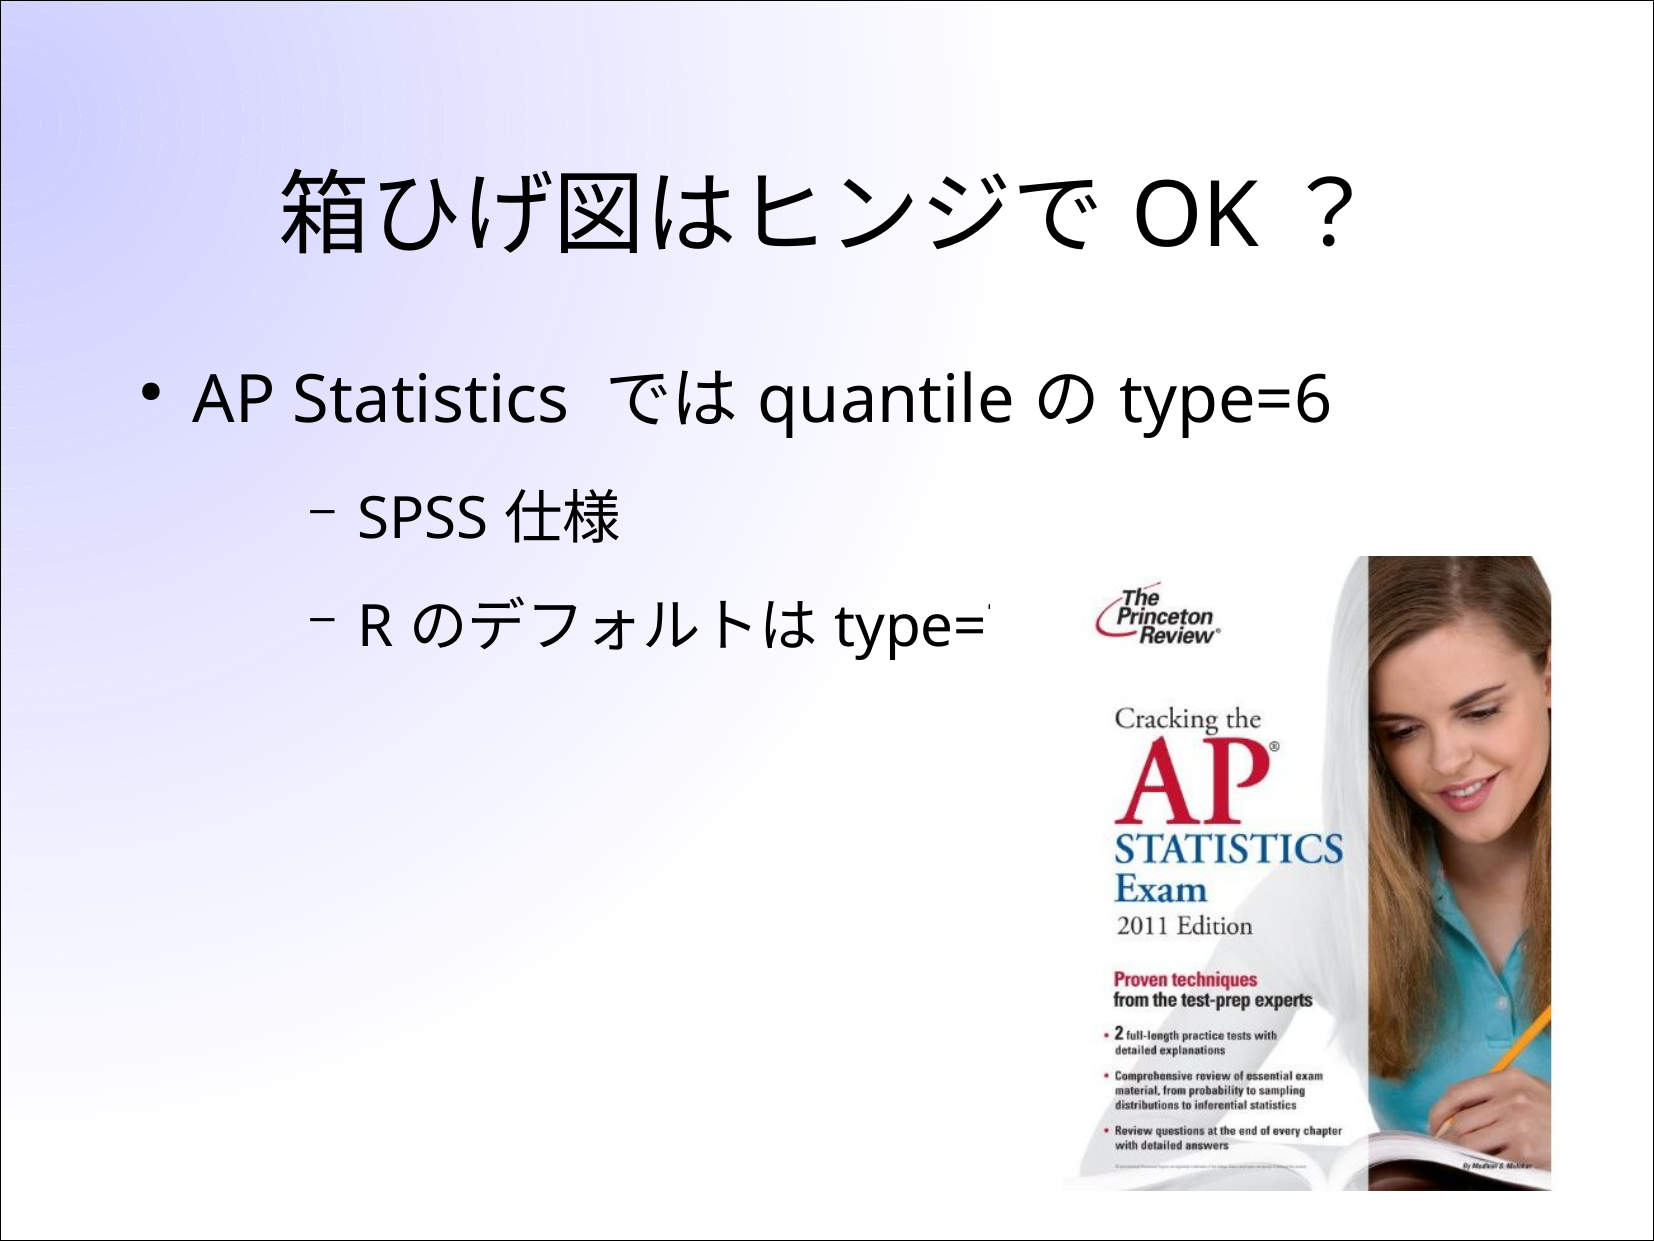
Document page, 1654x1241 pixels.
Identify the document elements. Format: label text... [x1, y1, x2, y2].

picture [990, 556, 1625, 1191]
title 箱ひげ図はヒンジでOK？ [121, 110, 1534, 303]
list AP Statistics ではquantileのtype=6 SPSS仕様 Rのデフォルトはtype=7 [121, 344, 1534, 1112]
